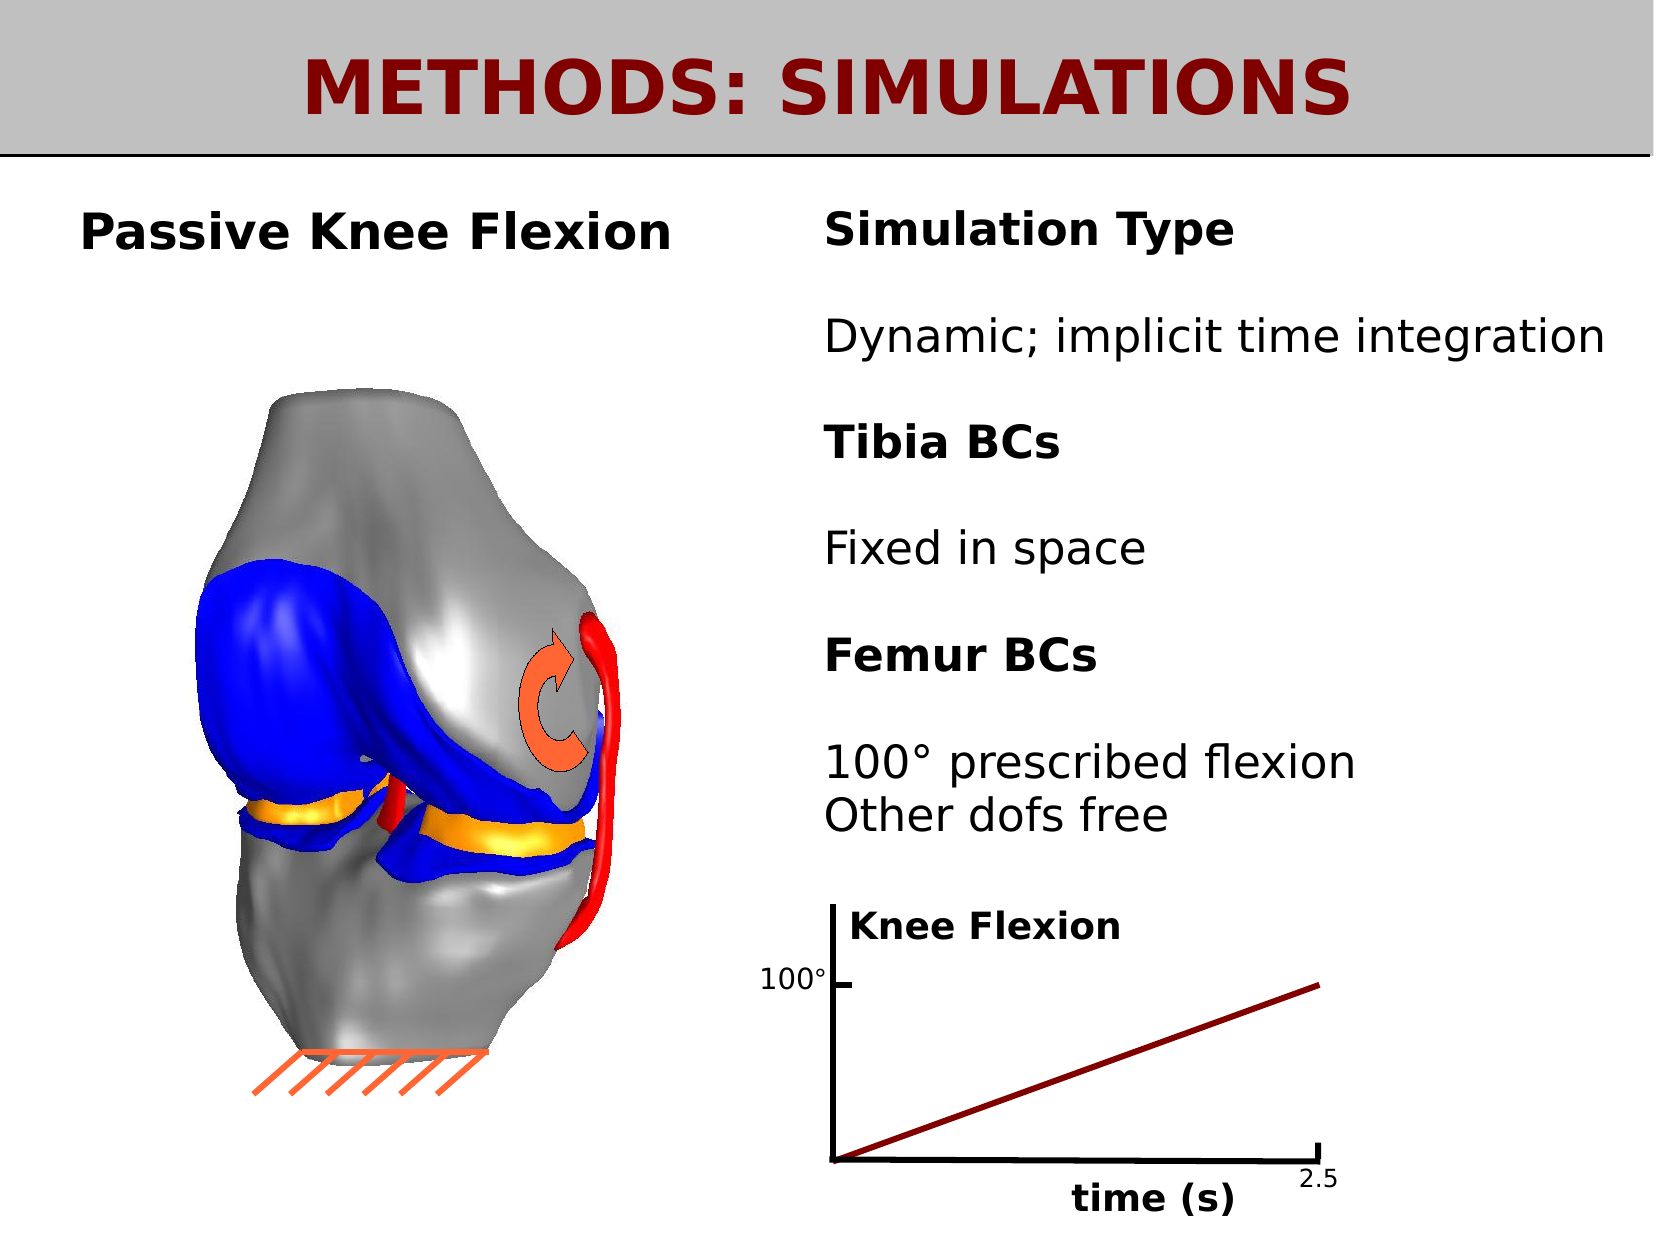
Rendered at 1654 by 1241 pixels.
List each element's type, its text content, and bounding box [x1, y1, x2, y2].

picture [342, 1055, 402, 1086]
text_box [0, 0, 1654, 156]
text_box time (s) [1056, 1169, 1252, 1235]
picture [416, 1055, 475, 1086]
picture [172, 371, 633, 1086]
picture [269, 1055, 328, 1086]
picture [306, 1055, 365, 1086]
picture [379, 1055, 439, 1086]
text_box METHODS: SIMULATIONS [3, 37, 1654, 140]
text_box Passive Knee Flexion [64, 195, 689, 285]
text_box Simulation Type Dynamic; implicit time integration Tibia BCs Fixed in space Femur BCs 100° prescribed flexion Other dofs free [808, 195, 1654, 850]
text_box 2.5 [1284, 1156, 1354, 1201]
text_box [518, 628, 589, 772]
text_box Knee Flexion [834, 897, 1246, 957]
text_box 100° [744, 955, 842, 1005]
